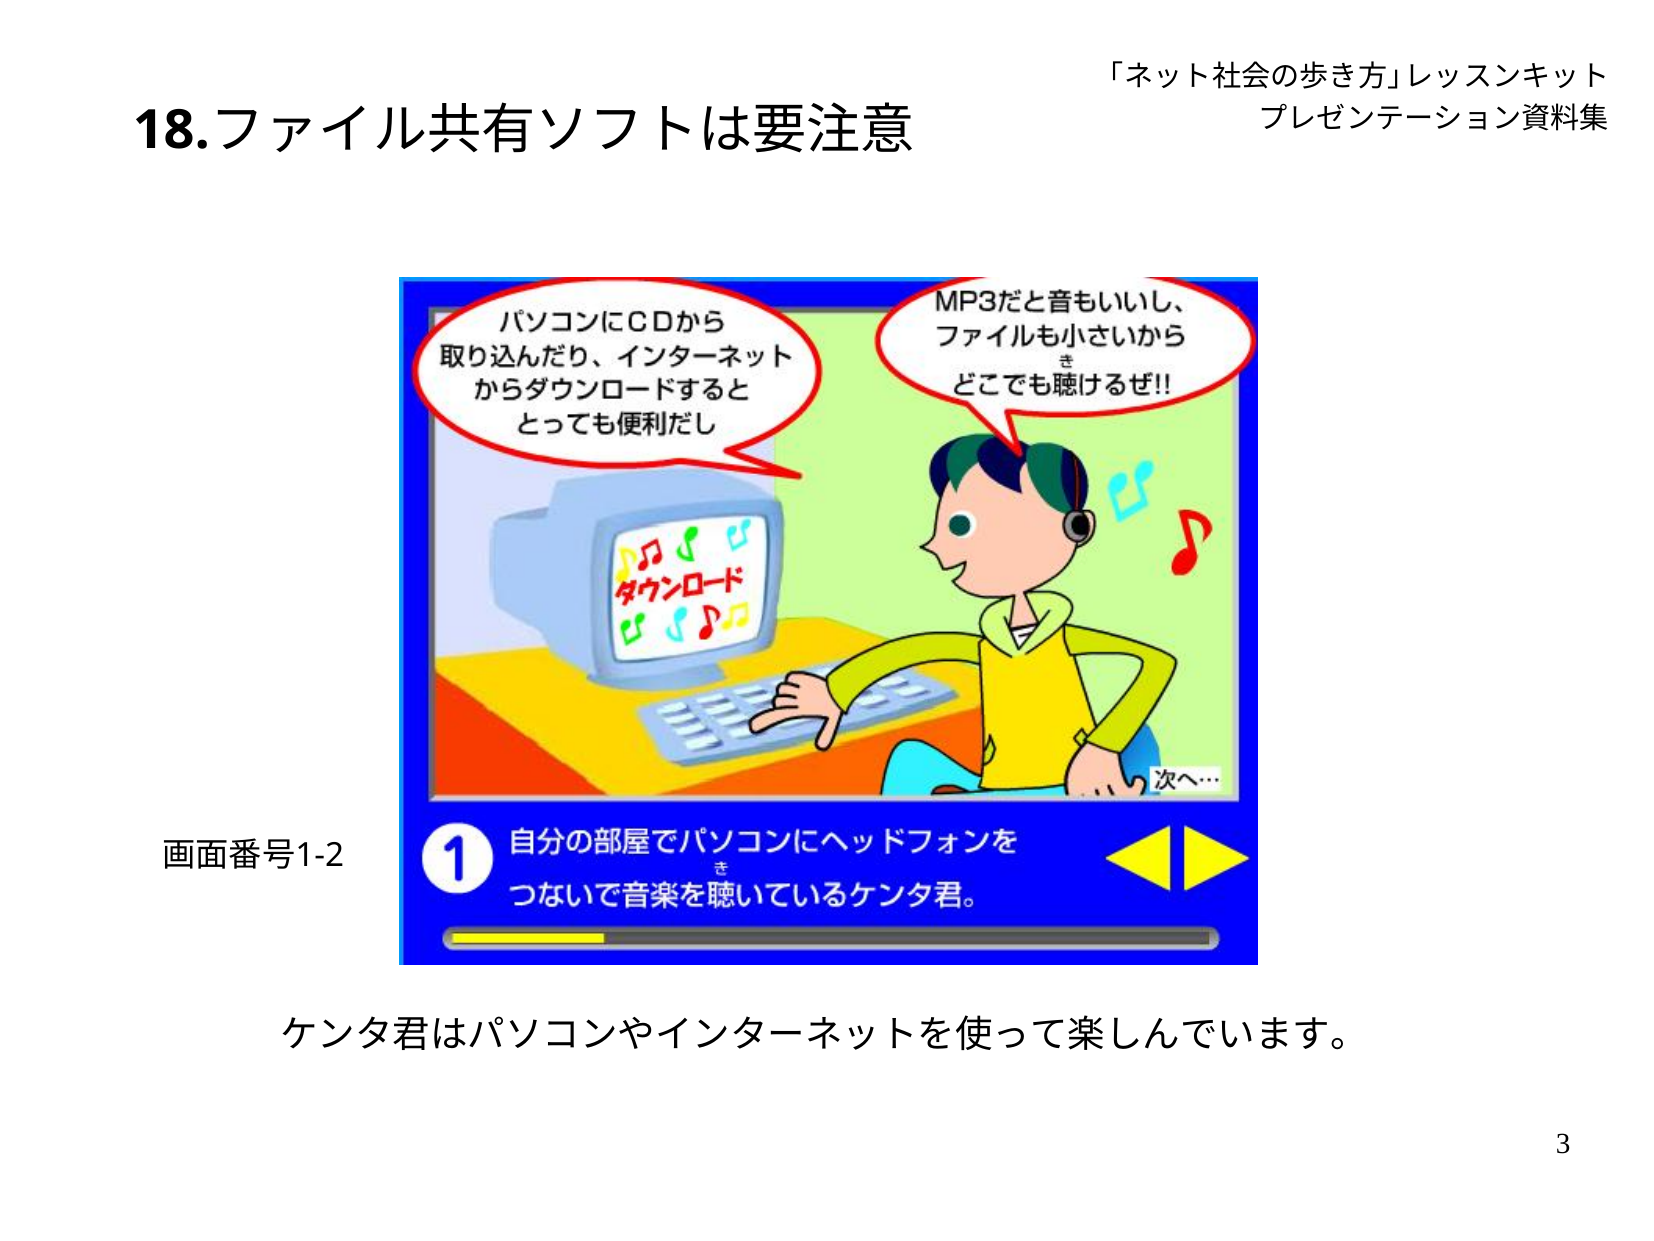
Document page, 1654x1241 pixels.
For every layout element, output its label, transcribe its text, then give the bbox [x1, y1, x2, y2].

text_box ケンタ君はパソコンやインターネットを使って楽しんでいます。 [265, 1003, 1447, 1074]
text_box 「ネット社会の歩き方」レッスンキットプレゼンテーション資料集 [1062, 44, 1625, 145]
text_box 18.ファイル共有ソフトは要注意 [118, 88, 1241, 169]
text_box 画面番号1-2 [147, 826, 384, 882]
picture [399, 277, 1258, 965]
